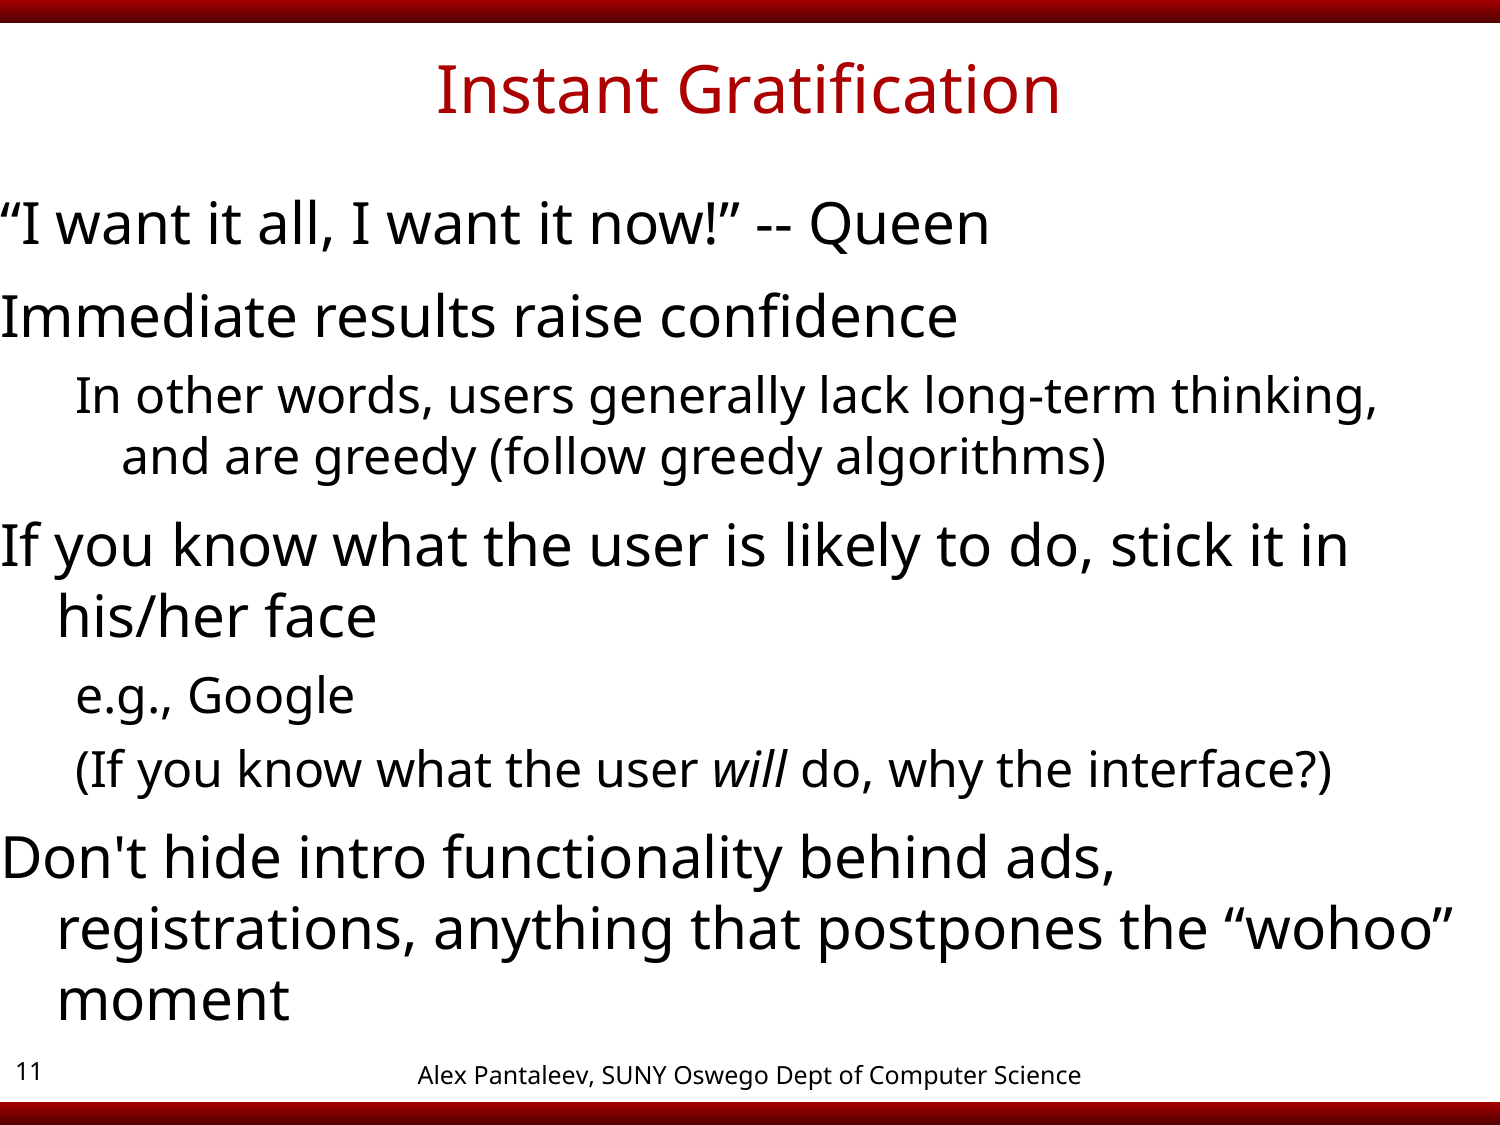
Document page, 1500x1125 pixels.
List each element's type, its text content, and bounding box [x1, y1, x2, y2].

title Instant Gratification [0, 24, 1500, 150]
list “I want it all, I want it now!” -- Queen Immediate results raise confidence In other words, users generally lack long-term thinking, and are greedy (follow greedy algorithms) If you know what the user is likely to do, stick it in his/her face e.g., Google (If you know what the user will do, why the interface?) Don't hide intro functionality behind ads, registrations, anything that postpones the “wohoo” moment [0, 187, 1476, 1063]
